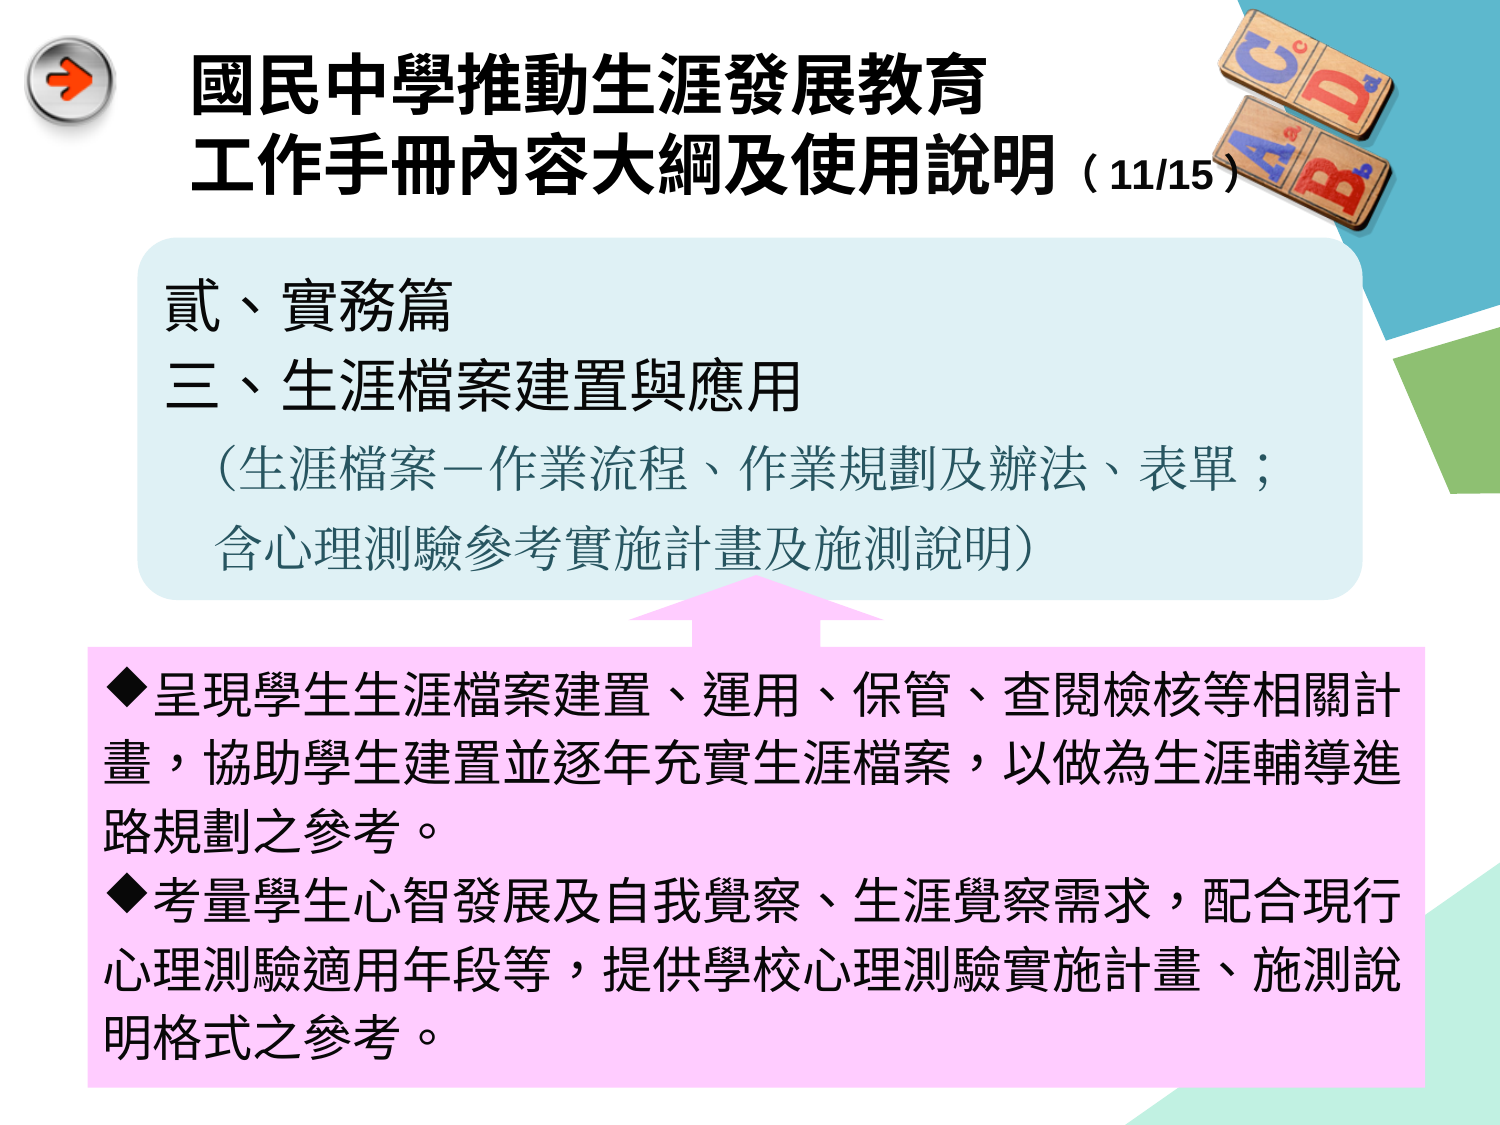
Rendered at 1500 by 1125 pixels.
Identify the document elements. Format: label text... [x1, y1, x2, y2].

title 國民中學推動生涯發展教育 工作手冊內容大綱及使用說明（11/15） [174, 32, 1300, 213]
picture [1212, 8, 1399, 238]
picture [24, 35, 118, 150]
text_box 呈現學生生涯檔案建置、運用、保管、查閱檢核等相關計畫，協助學生建置並逐年充實生涯檔案，以做為生涯輔導進路規劃之參考。 考量學生心智發展及自我覺察、生涯覺察需求，配合現行心理測驗適用年段等，提供學校心理測驗實施計畫、施測說明格式之參考。 [87, 575, 1426, 1088]
text_box 貳、實務篇 三、生涯檔案建置與應用 （生涯檔案－作業流程、作業規劃及辦法、表單； 含心理測驗參考實施計畫及施測說明） [137, 237, 1363, 601]
